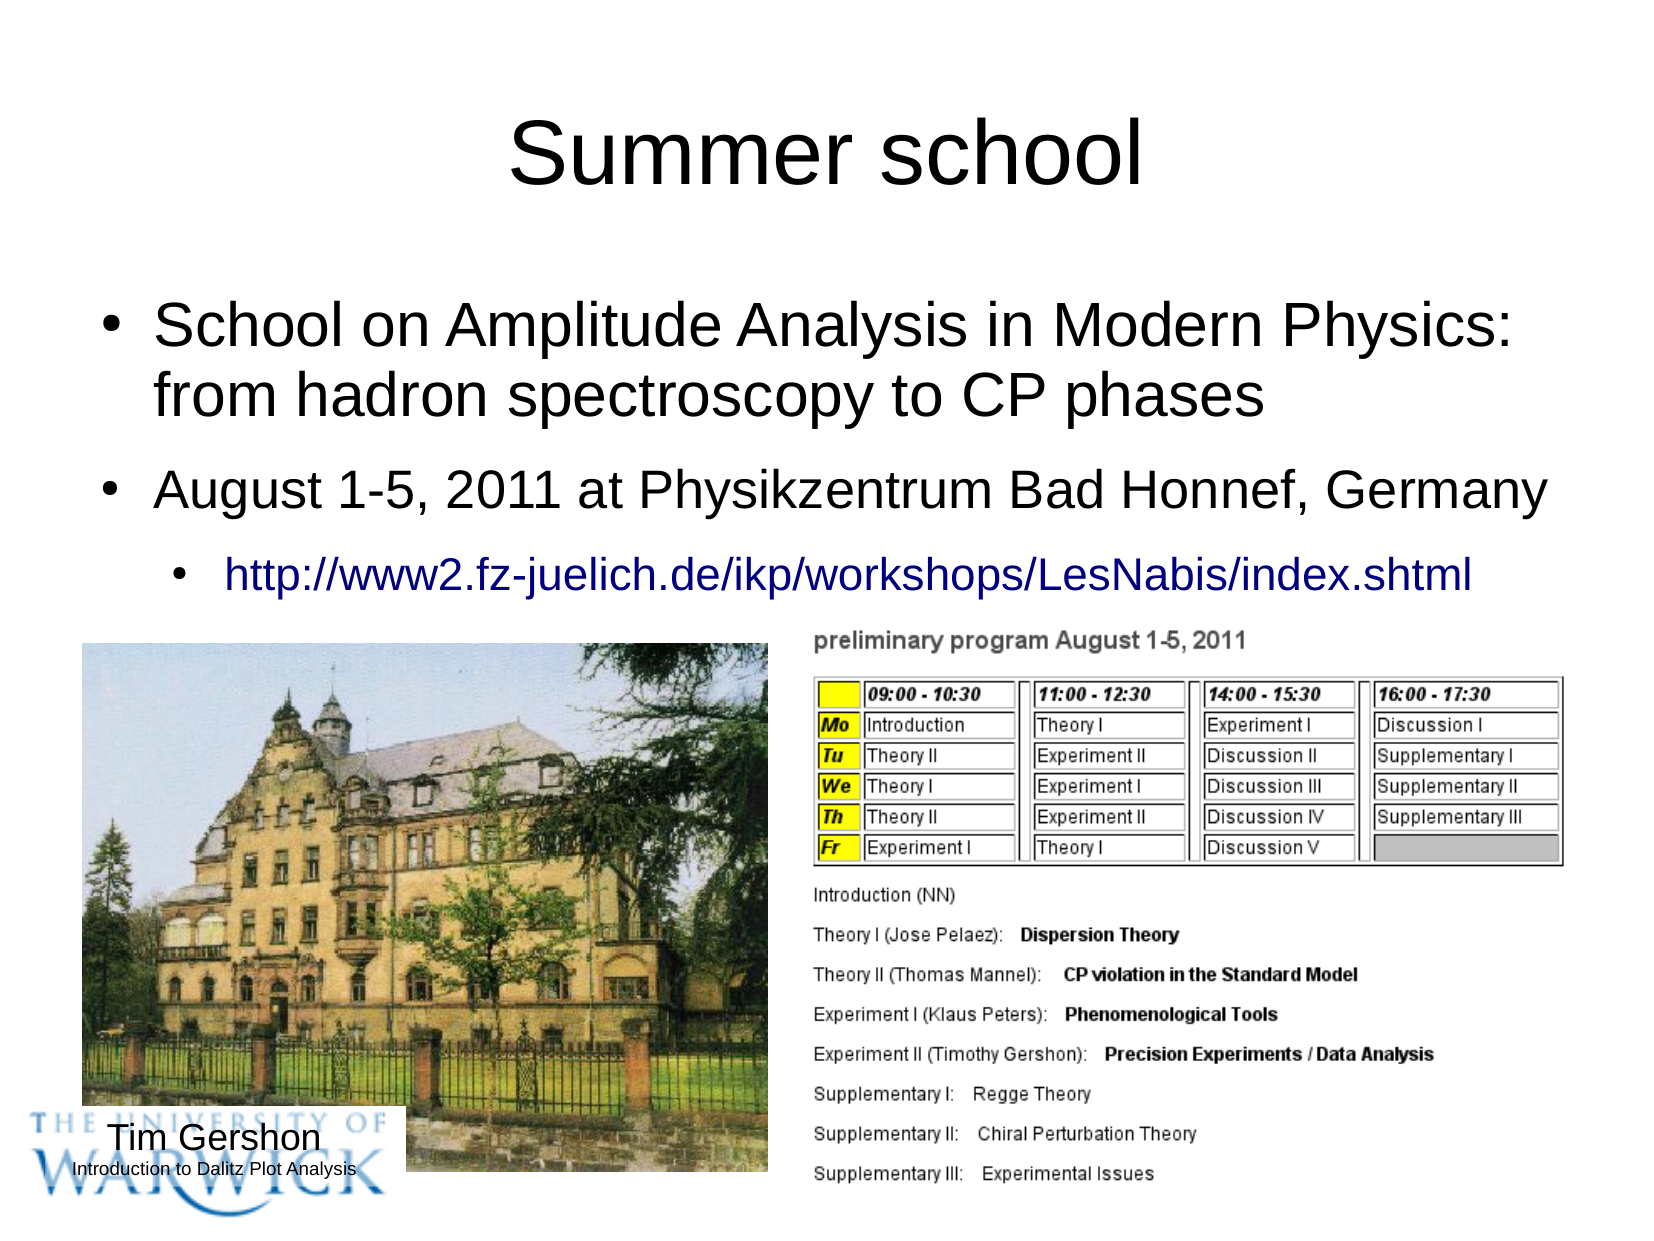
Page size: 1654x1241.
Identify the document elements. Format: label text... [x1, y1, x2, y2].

list School on Amplitude Analysis in Modern Physics: from hadron spectroscopy to CP phases August 1-5, 2011 at Physikzentrum Bad Honnef, Germany http://www2.fz-juelich.de/ikp/workshops/LesNabis/index.shtml [82, 290, 1571, 1109]
title Summer school [82, 56, 1571, 250]
text_box Tim Gershon Introduction to Dalitz Plot Analysis [45, 1108, 383, 1187]
picture [19, 643, 768, 1232]
picture [803, 620, 1590, 1208]
